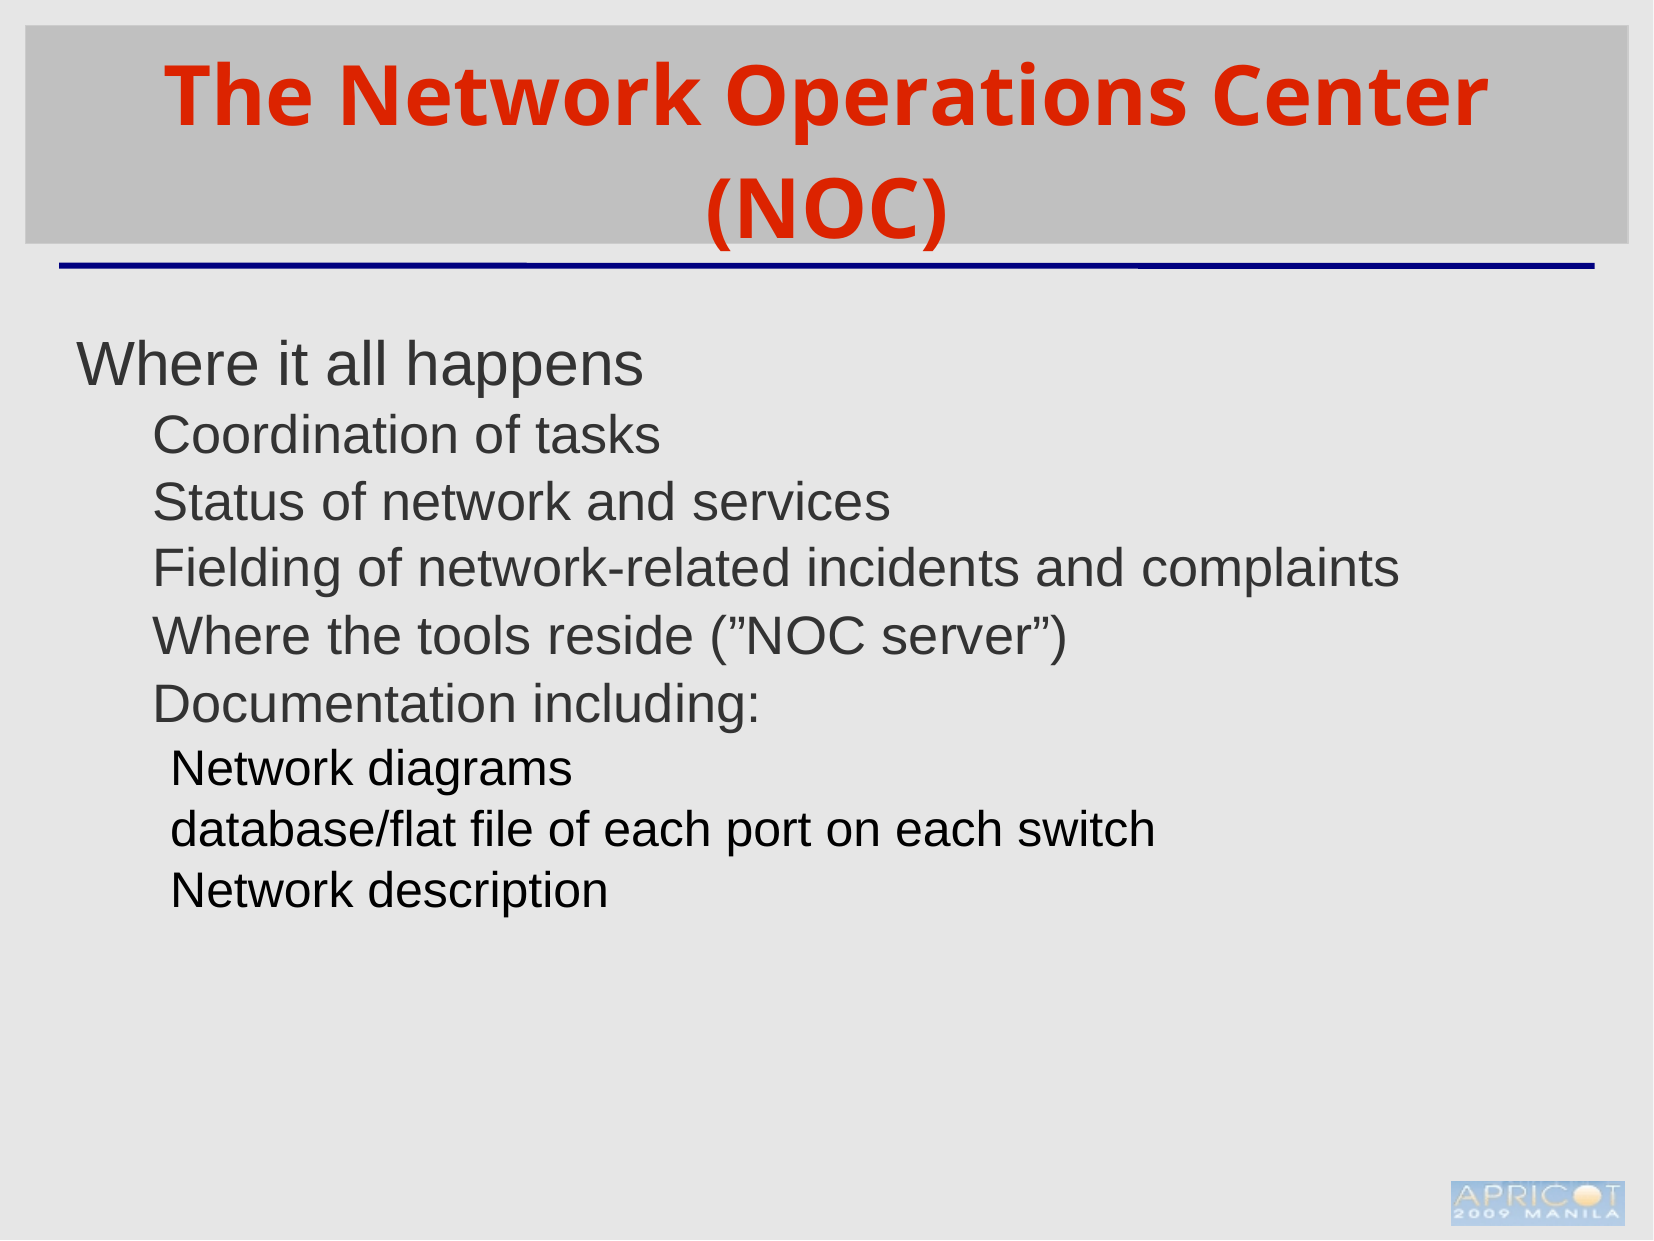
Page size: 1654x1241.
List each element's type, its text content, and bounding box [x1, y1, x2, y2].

list Where it all happens Coordination of tasks Status of network and services Fielding of network-related incidents and complaints Where the tools reside (”NOC server”)‏ Documentation including: Network diagrams database/flat file of each port on each switch Network description [59, 322, 1595, 1230]
title The Network Operations Center (NOC)‏ [121, 46, 1534, 254]
picture [1595, 1181, 1625, 1226]
